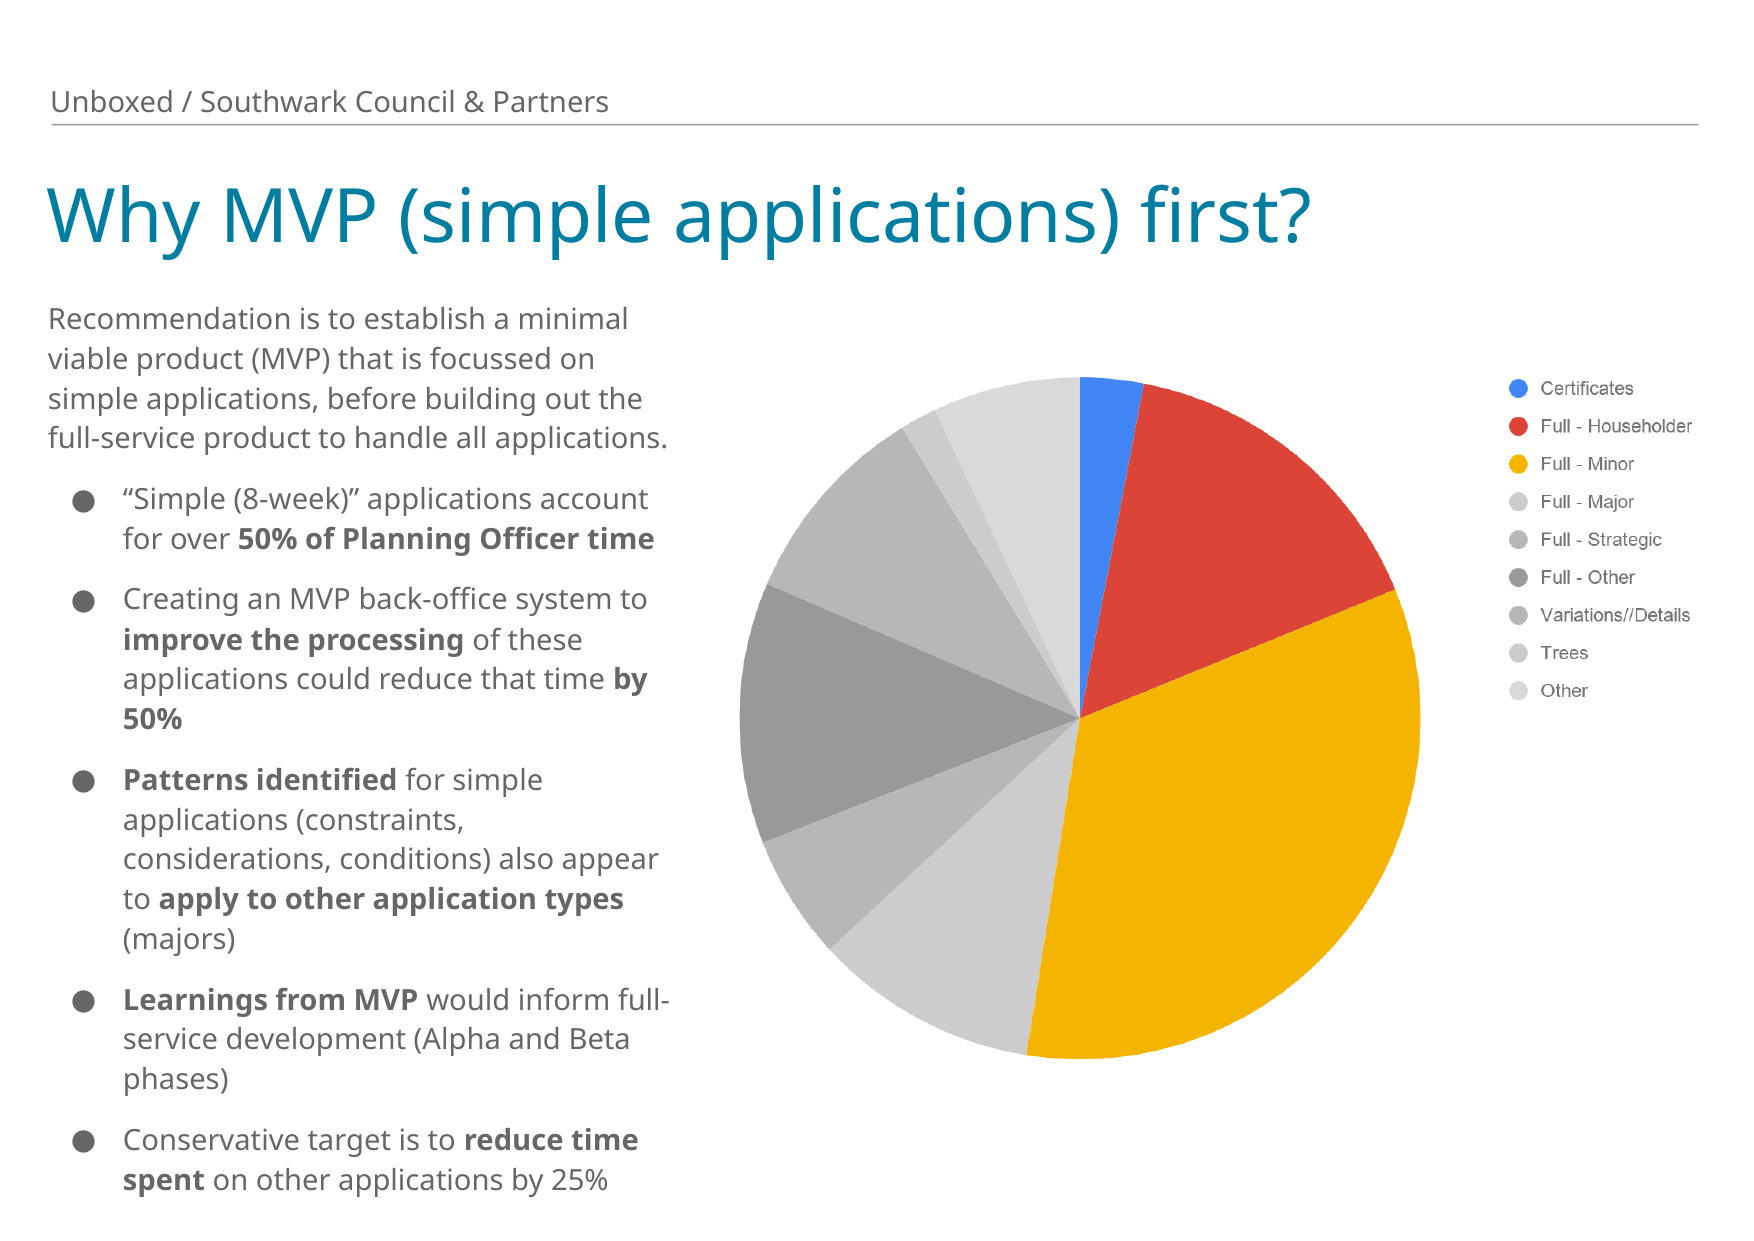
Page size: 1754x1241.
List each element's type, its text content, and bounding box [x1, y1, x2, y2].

text_box Unboxed / Southwark Council & Partners [32, 65, 775, 128]
picture [696, 377, 1692, 1059]
text_box Why MVP (simple applications) first? [29, 149, 1588, 306]
text_box Recommendation is to establish a minimal viable product (MVP) that is focussed on simple applications, before building out the full-service product to handle all applications. “Simple (8-week)” applications account for over 50% of Planning Officer time Creating an MVP back-office system to improve the processing of these applications could reduce that time by 50% Patterns identified for simple applications (constraints, considerations, conditions) also appear to apply to other application types (majors) Learnings from MVP would inform full-service development (Alpha and Beta phases) Conservative target is to reduce time spent on other applications by 25% [32, 306, 696, 1095]
